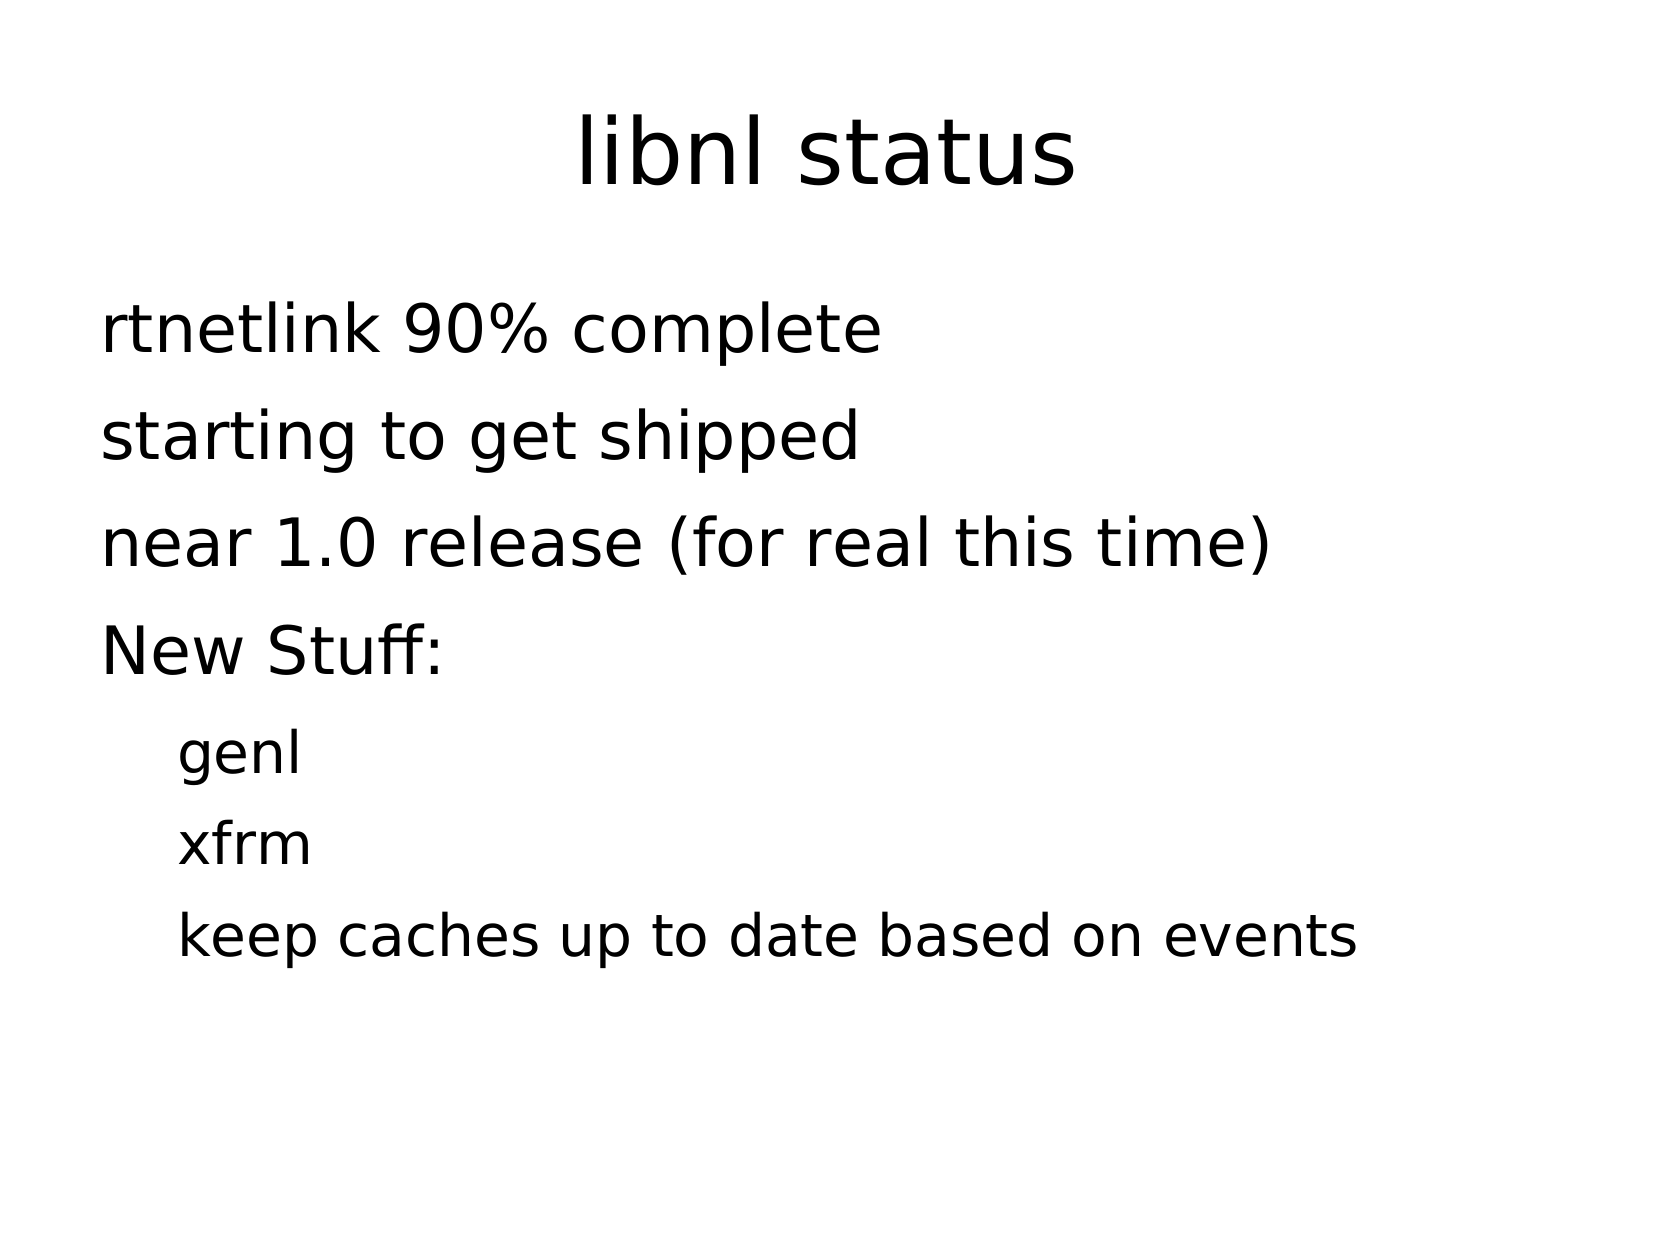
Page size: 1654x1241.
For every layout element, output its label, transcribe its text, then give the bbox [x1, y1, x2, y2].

title libnl status [82, 49, 1571, 257]
list rtnetlink 90% complete starting to get shipped near 1.0 release (for real this time) New Stuff: genl xfrm keep caches up to date based on events [82, 290, 1571, 1109]
